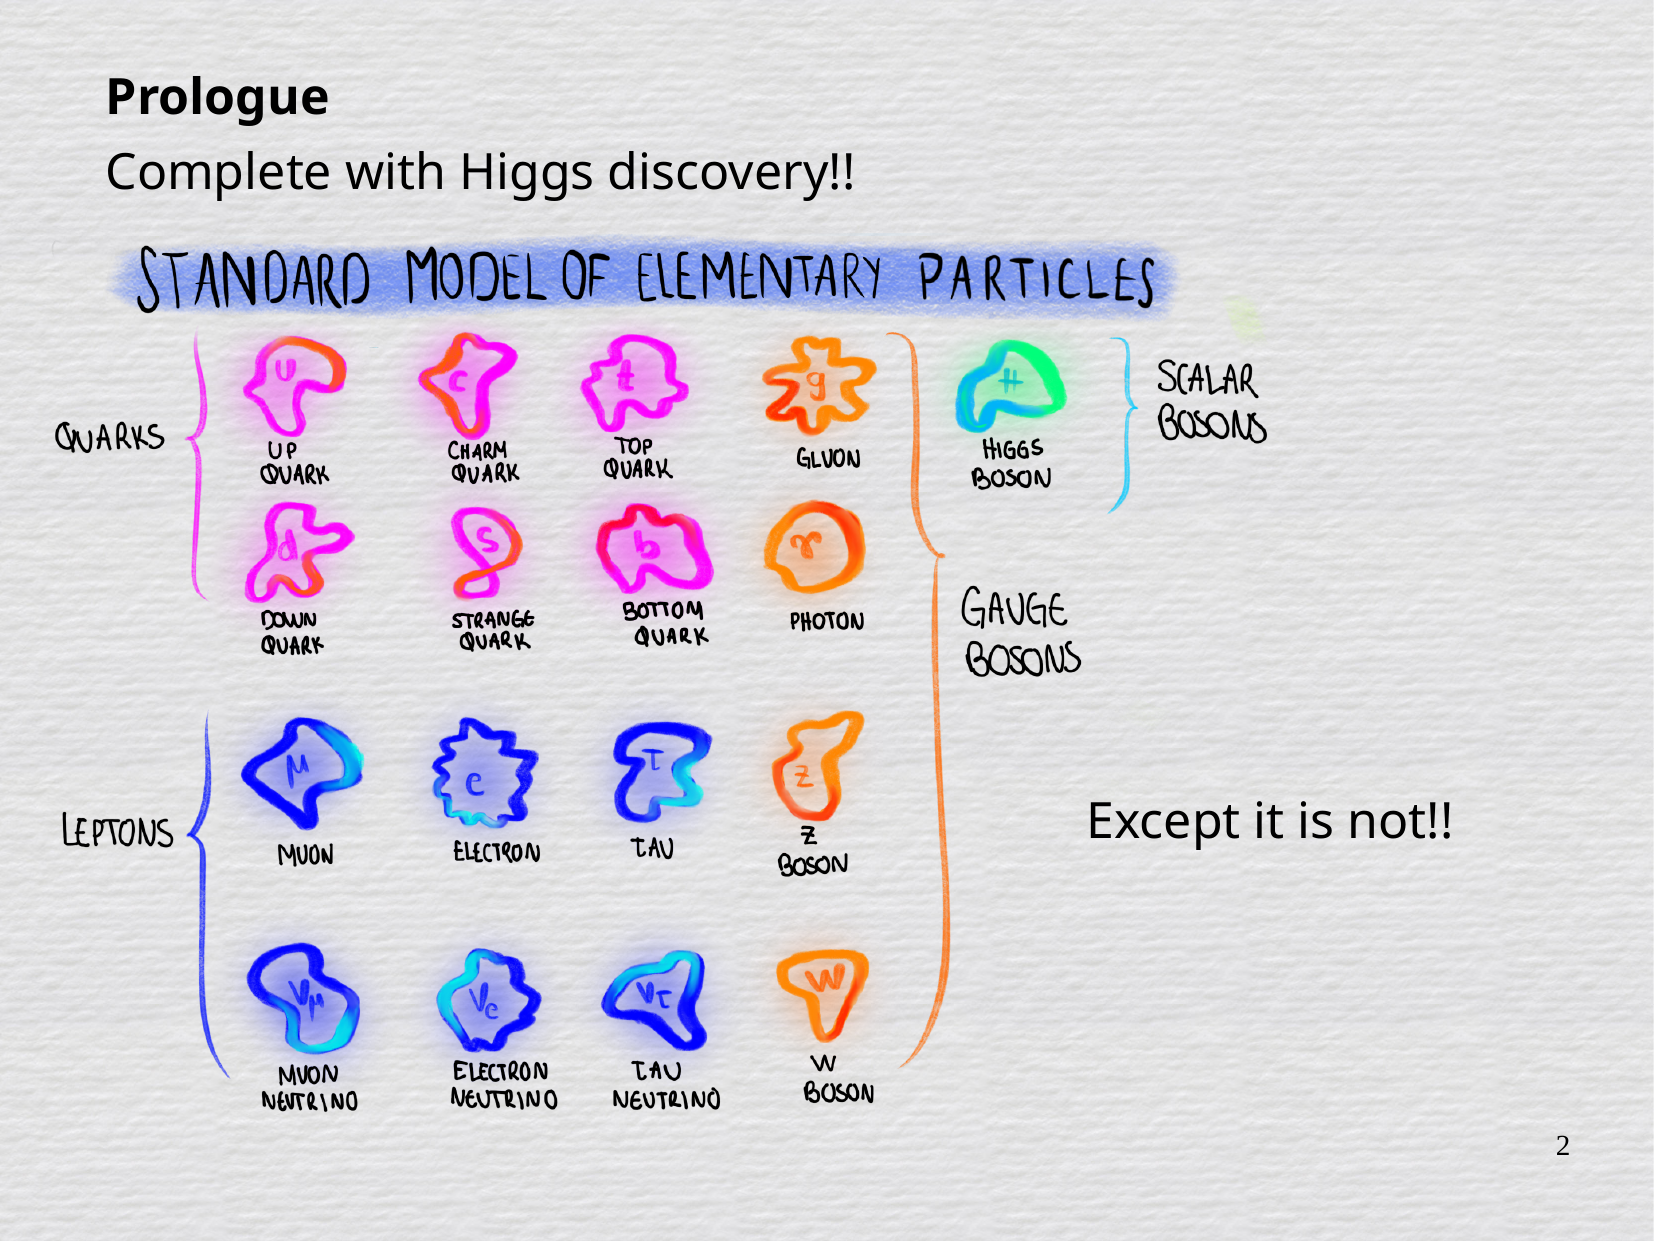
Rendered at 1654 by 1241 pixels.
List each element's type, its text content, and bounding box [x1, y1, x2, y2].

text_box Except it is not!! [1071, 777, 1487, 863]
picture [0, 0, 1654, 1241]
text_box Prologue [90, 53, 319, 128]
text_box Complete with Higgs discovery!! [90, 128, 856, 213]
